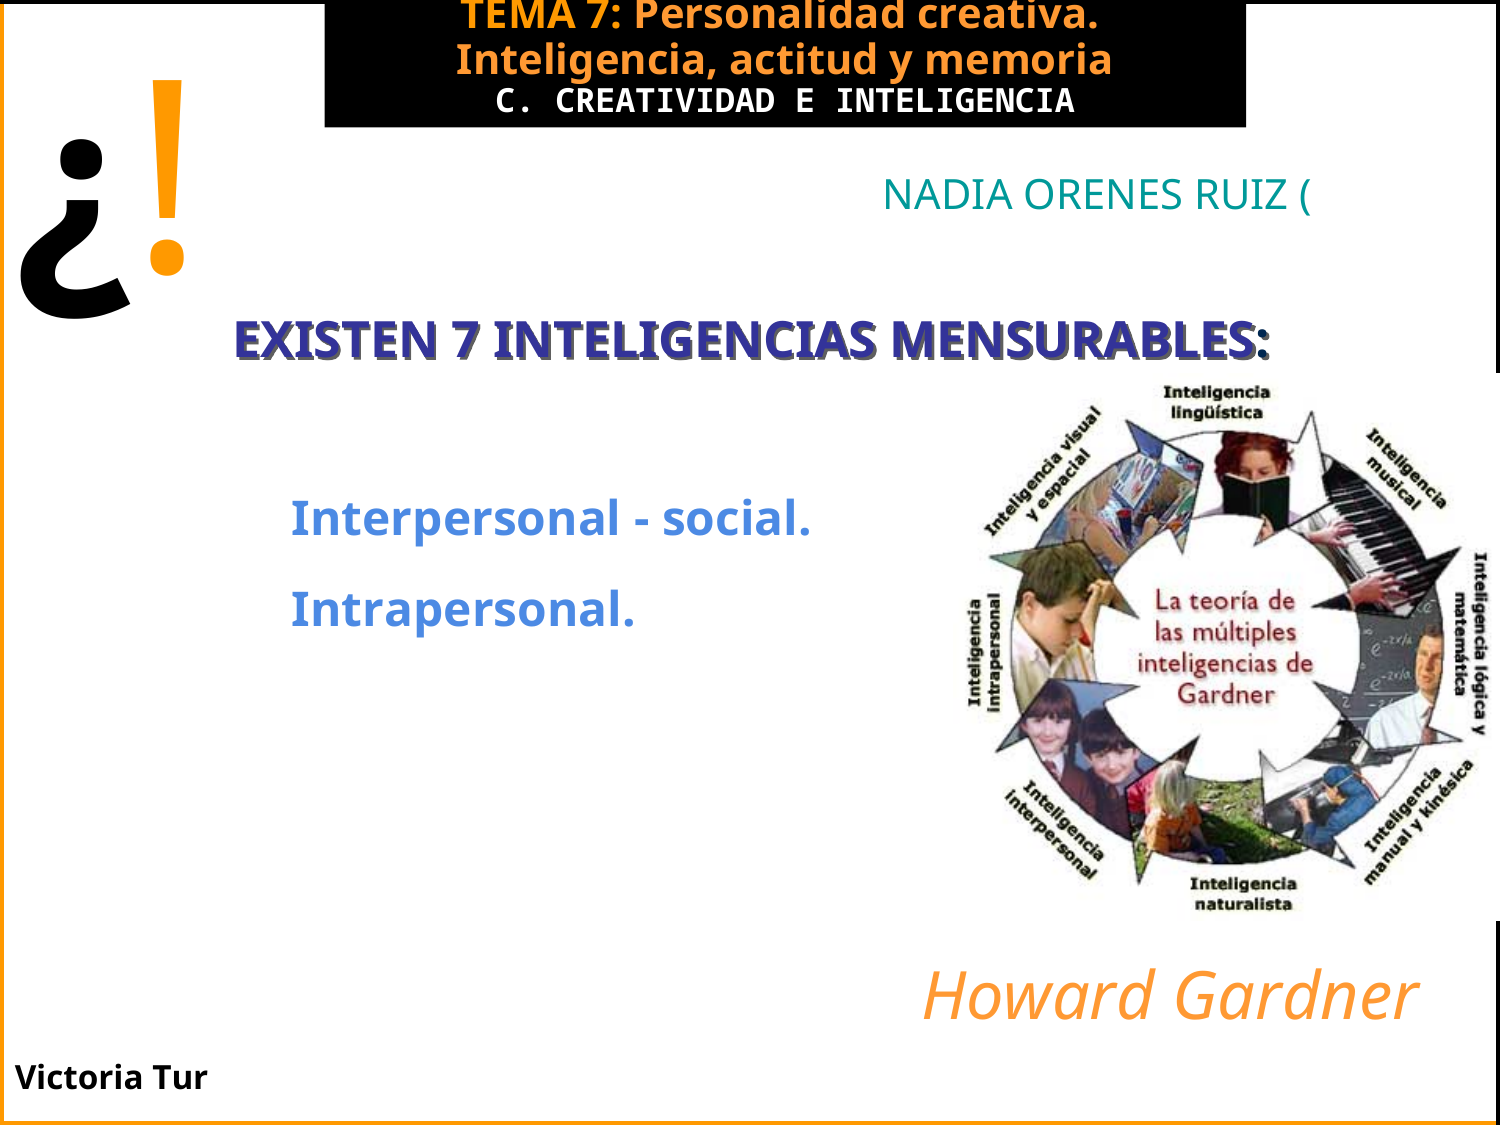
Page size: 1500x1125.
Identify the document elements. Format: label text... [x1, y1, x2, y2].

text_box Howard Gardner [906, 940, 1435, 1047]
text_box NADIA ORENES RUIZ ( [868, 157, 1328, 230]
text_box EXISTEN 7 INTELIGENCIAS MENSURABLES: [218, 298, 1400, 379]
picture [953, 373, 1500, 921]
text_box Interpersonal - social. Intrapersonal. [277, 385, 953, 617]
